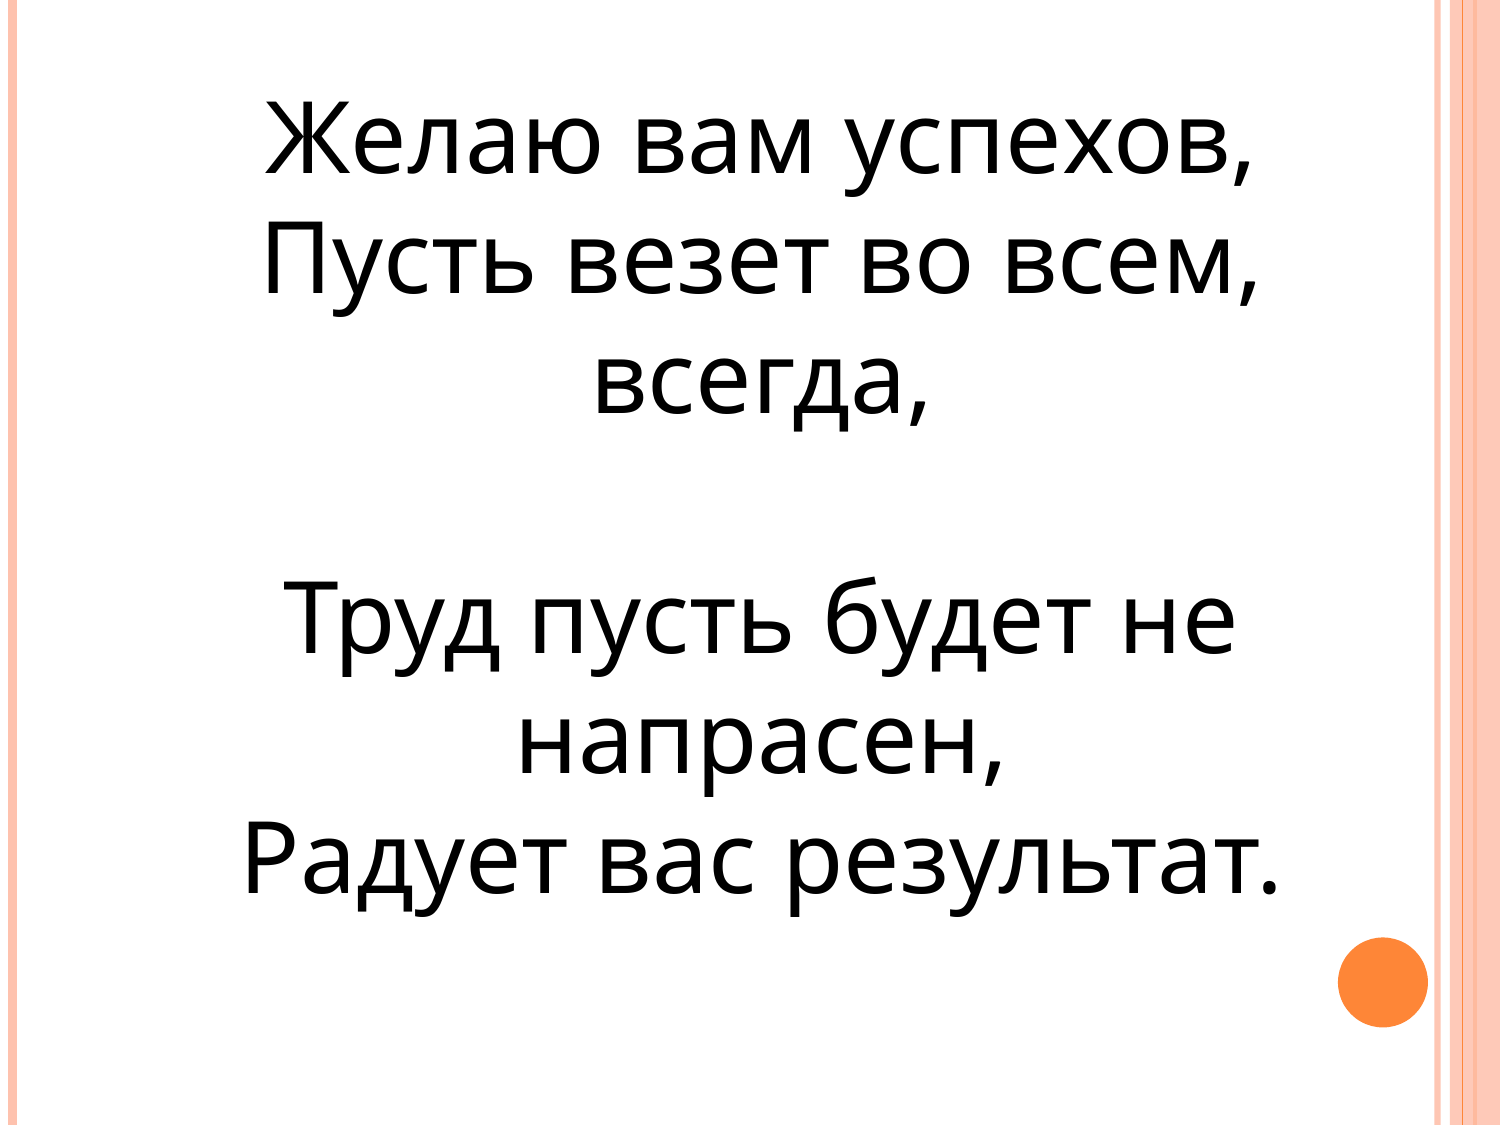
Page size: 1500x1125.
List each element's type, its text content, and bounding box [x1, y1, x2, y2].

text_box Желаю вам успехов, Пусть везет во всем, всегда, Труд пусть будет не напрасен, Радует вас результат. [88, 66, 1436, 1041]
